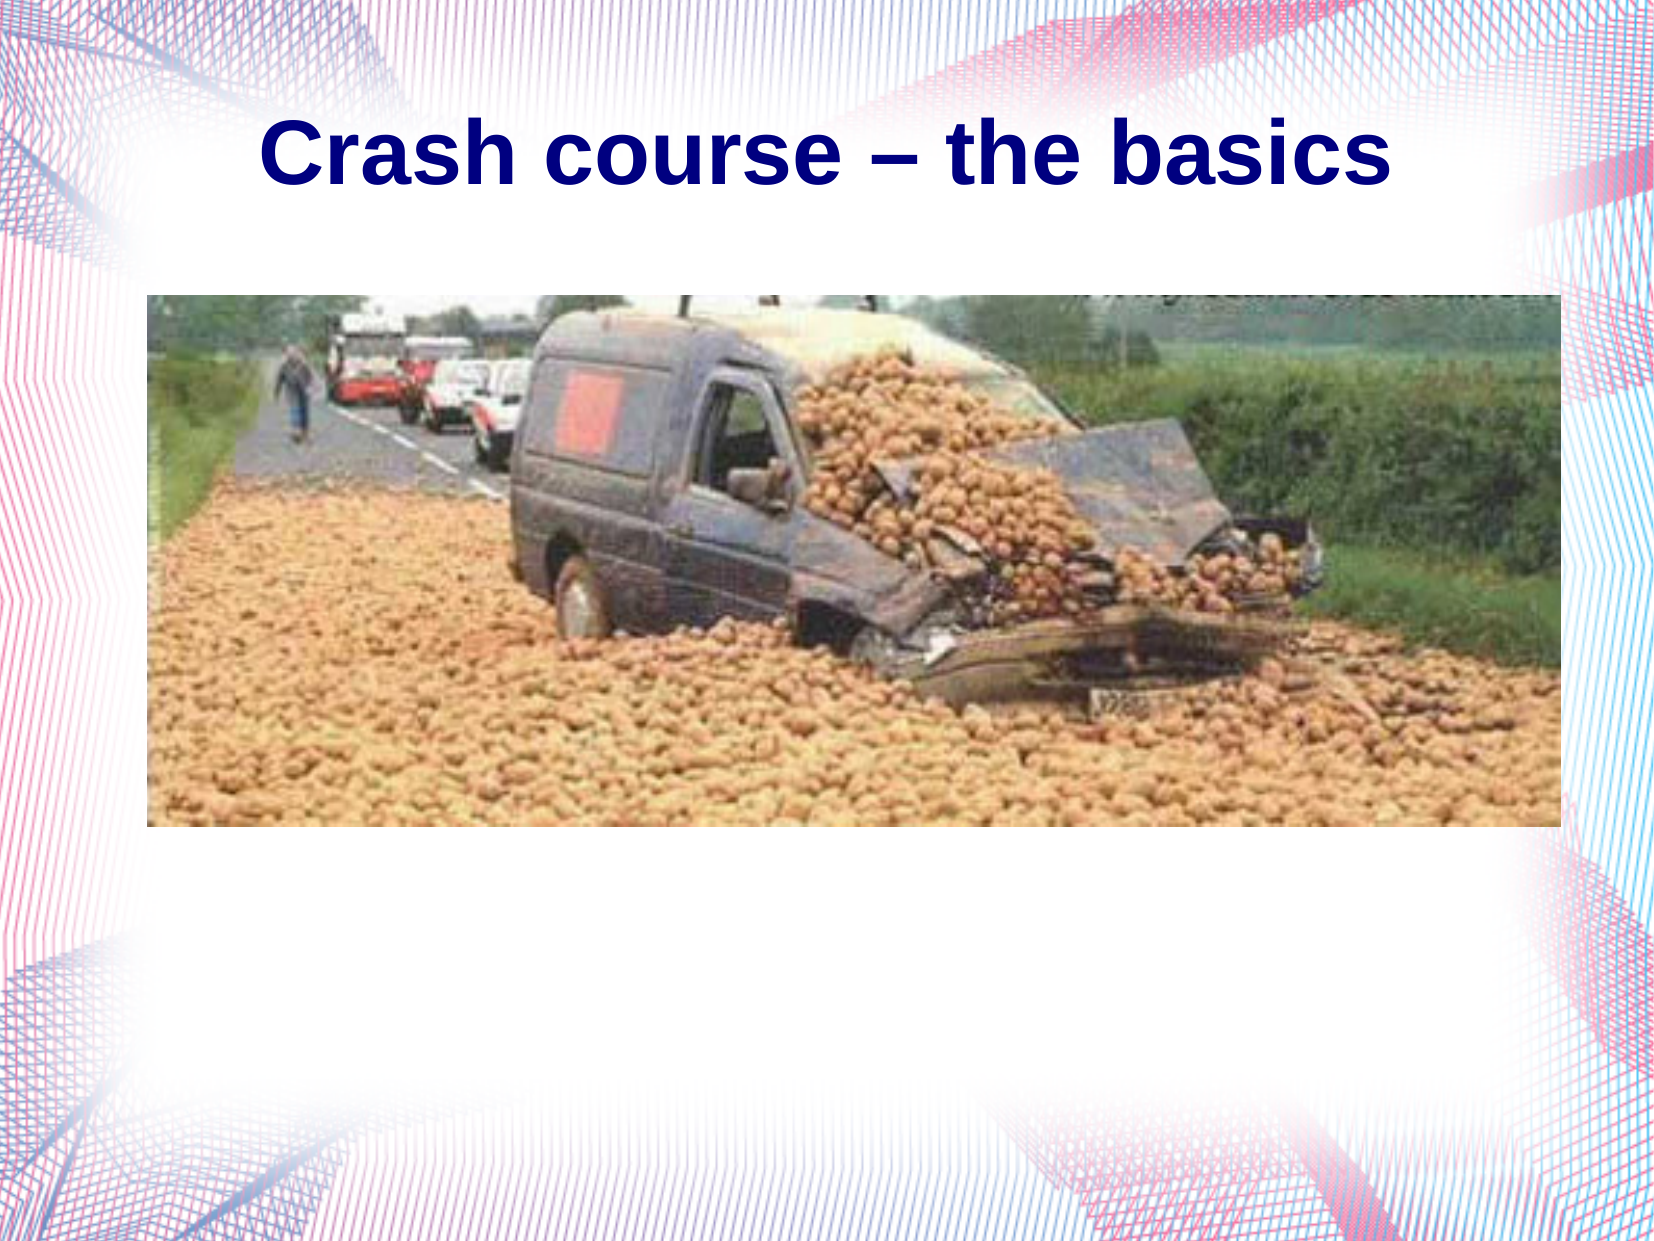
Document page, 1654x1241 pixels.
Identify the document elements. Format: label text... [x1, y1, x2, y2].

title Crash course – the basics [82, 49, 1571, 257]
picture [0, 0, 1654, 1241]
